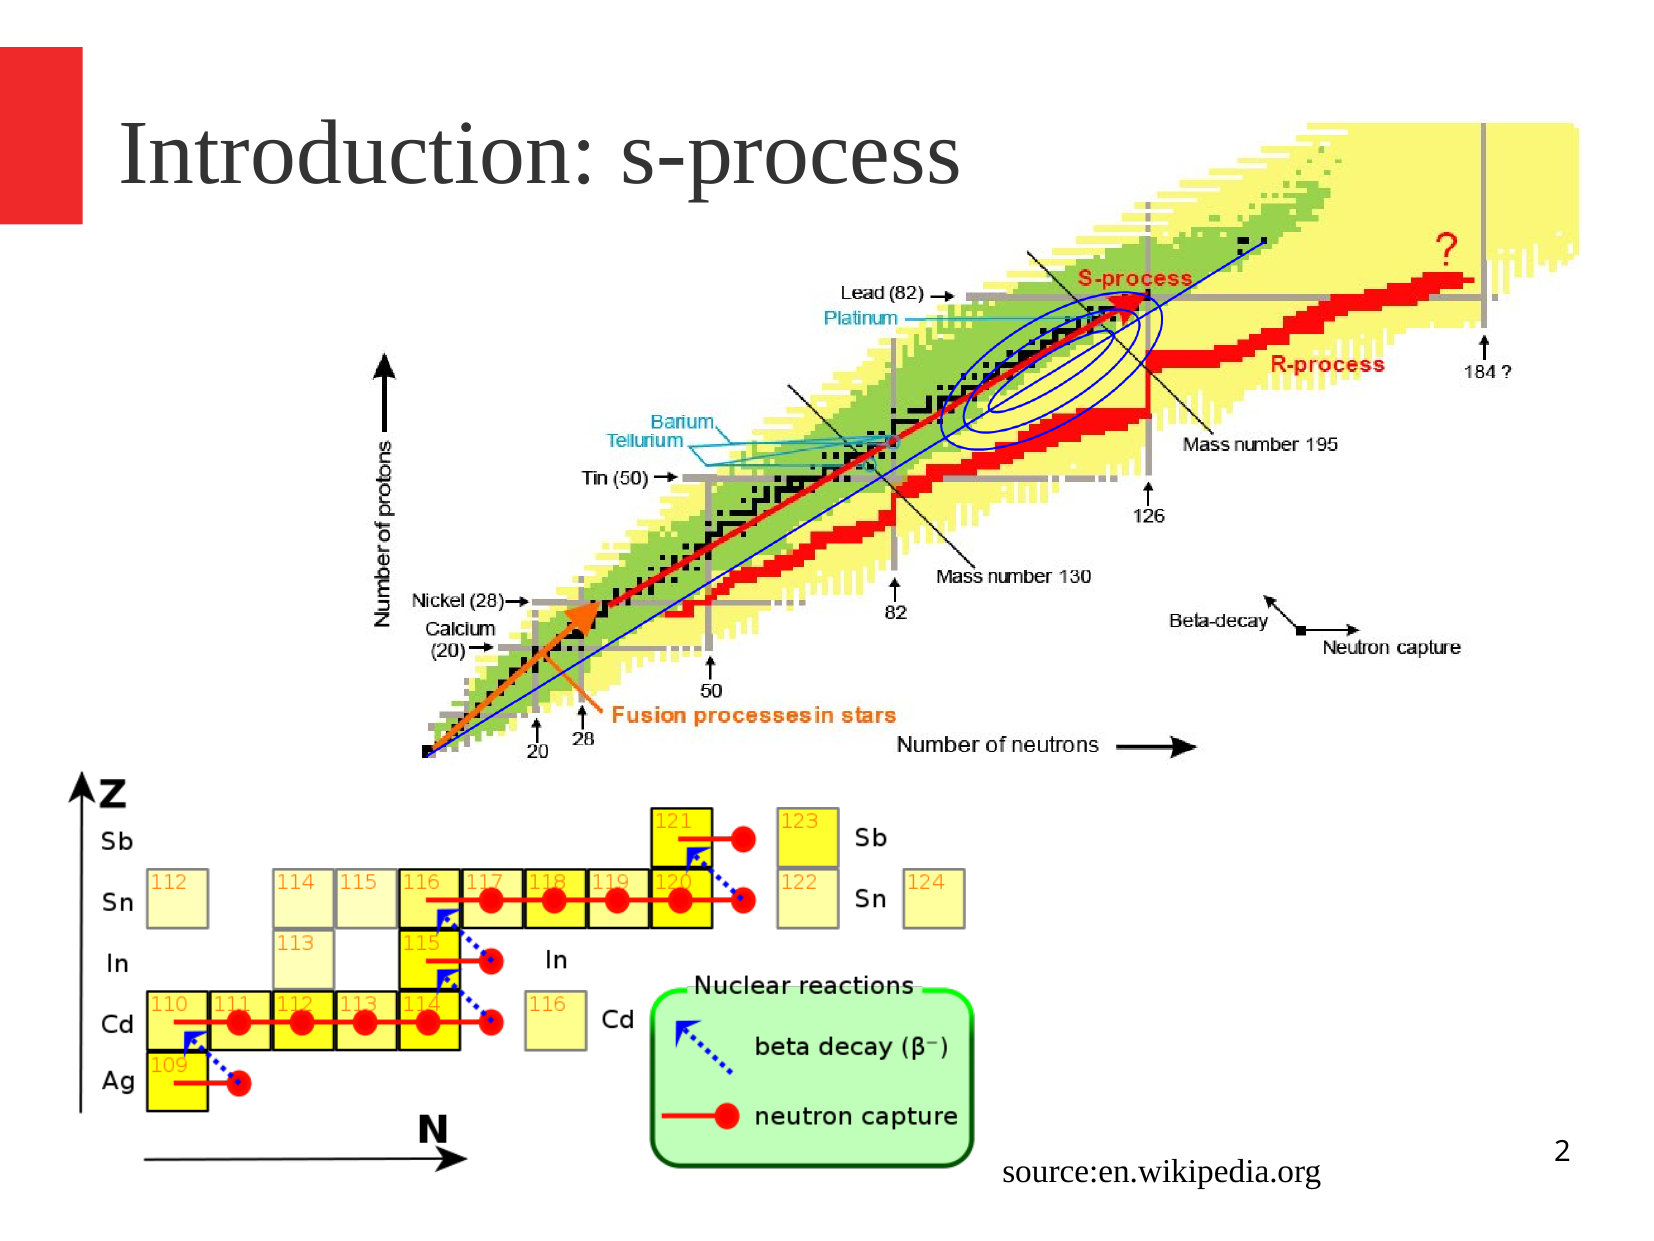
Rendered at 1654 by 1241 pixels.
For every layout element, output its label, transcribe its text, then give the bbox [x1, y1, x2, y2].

text_box source:en.wikipedia.org [987, 1145, 1430, 1198]
title Introduction: s-process [118, 49, 1571, 257]
picture [48, 118, 1583, 1182]
